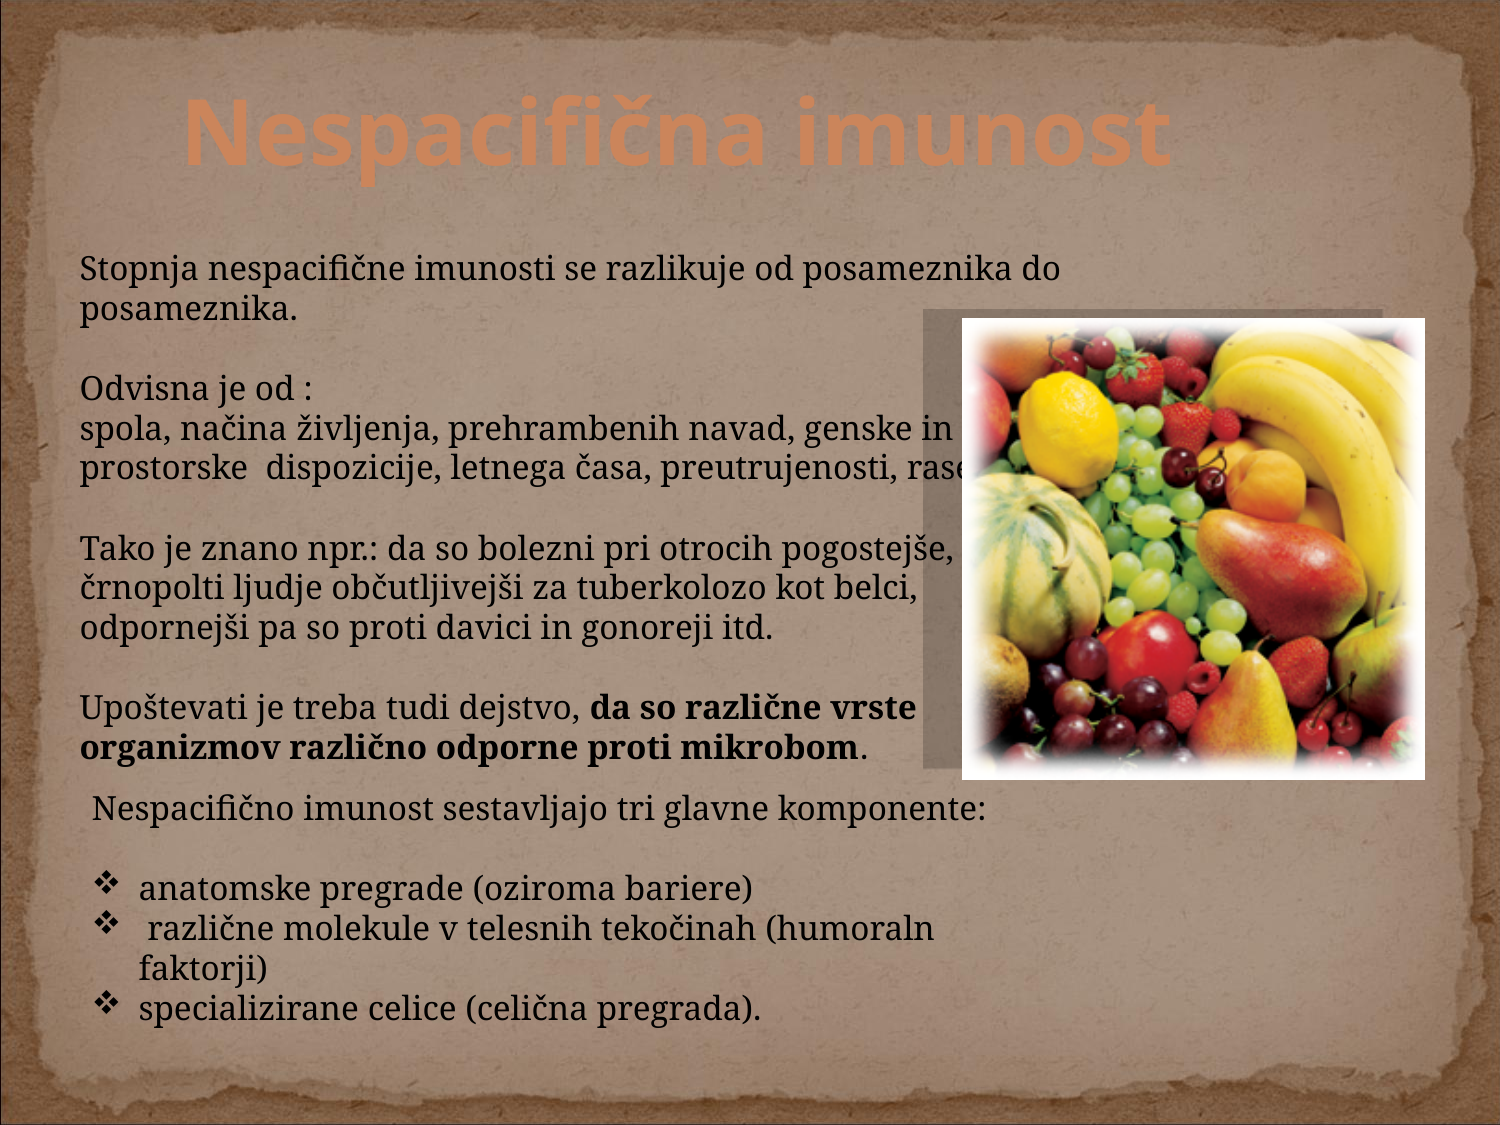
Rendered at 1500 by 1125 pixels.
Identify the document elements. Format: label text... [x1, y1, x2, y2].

text_box Stopnja nespacifične imunosti se razlikuje od posameznika do posameznika. Odvisna je od : spola, načina življenja, prehrambenih navad, genske in prostorske dispozicije, letnega časa, preutrujenosti, rase ... Tako je znano npr.: da so bolezni pri otrocih pogostejše, da so črnopolti ljudje občutljivejši za tuberkolozo kot belci, odpornejši pa so proti davici in gonoreji itd. Upoštevati je treba tudi dejstvo, da so različne vrste organizmov različno odporne proti mikrobom. [64, 239, 1247, 814]
text_box Nespacifično imunost sestavljajo tri glavne komponente: anatomske pregrade (oziroma bariere) različne molekule v telesnih tekočinah (humoraln faktorji) specializirane celice (celična pregrada). [76, 779, 1015, 1035]
text_box Nespacifična imunost [165, 66, 1190, 192]
picture [0, 0, 1500, 1125]
